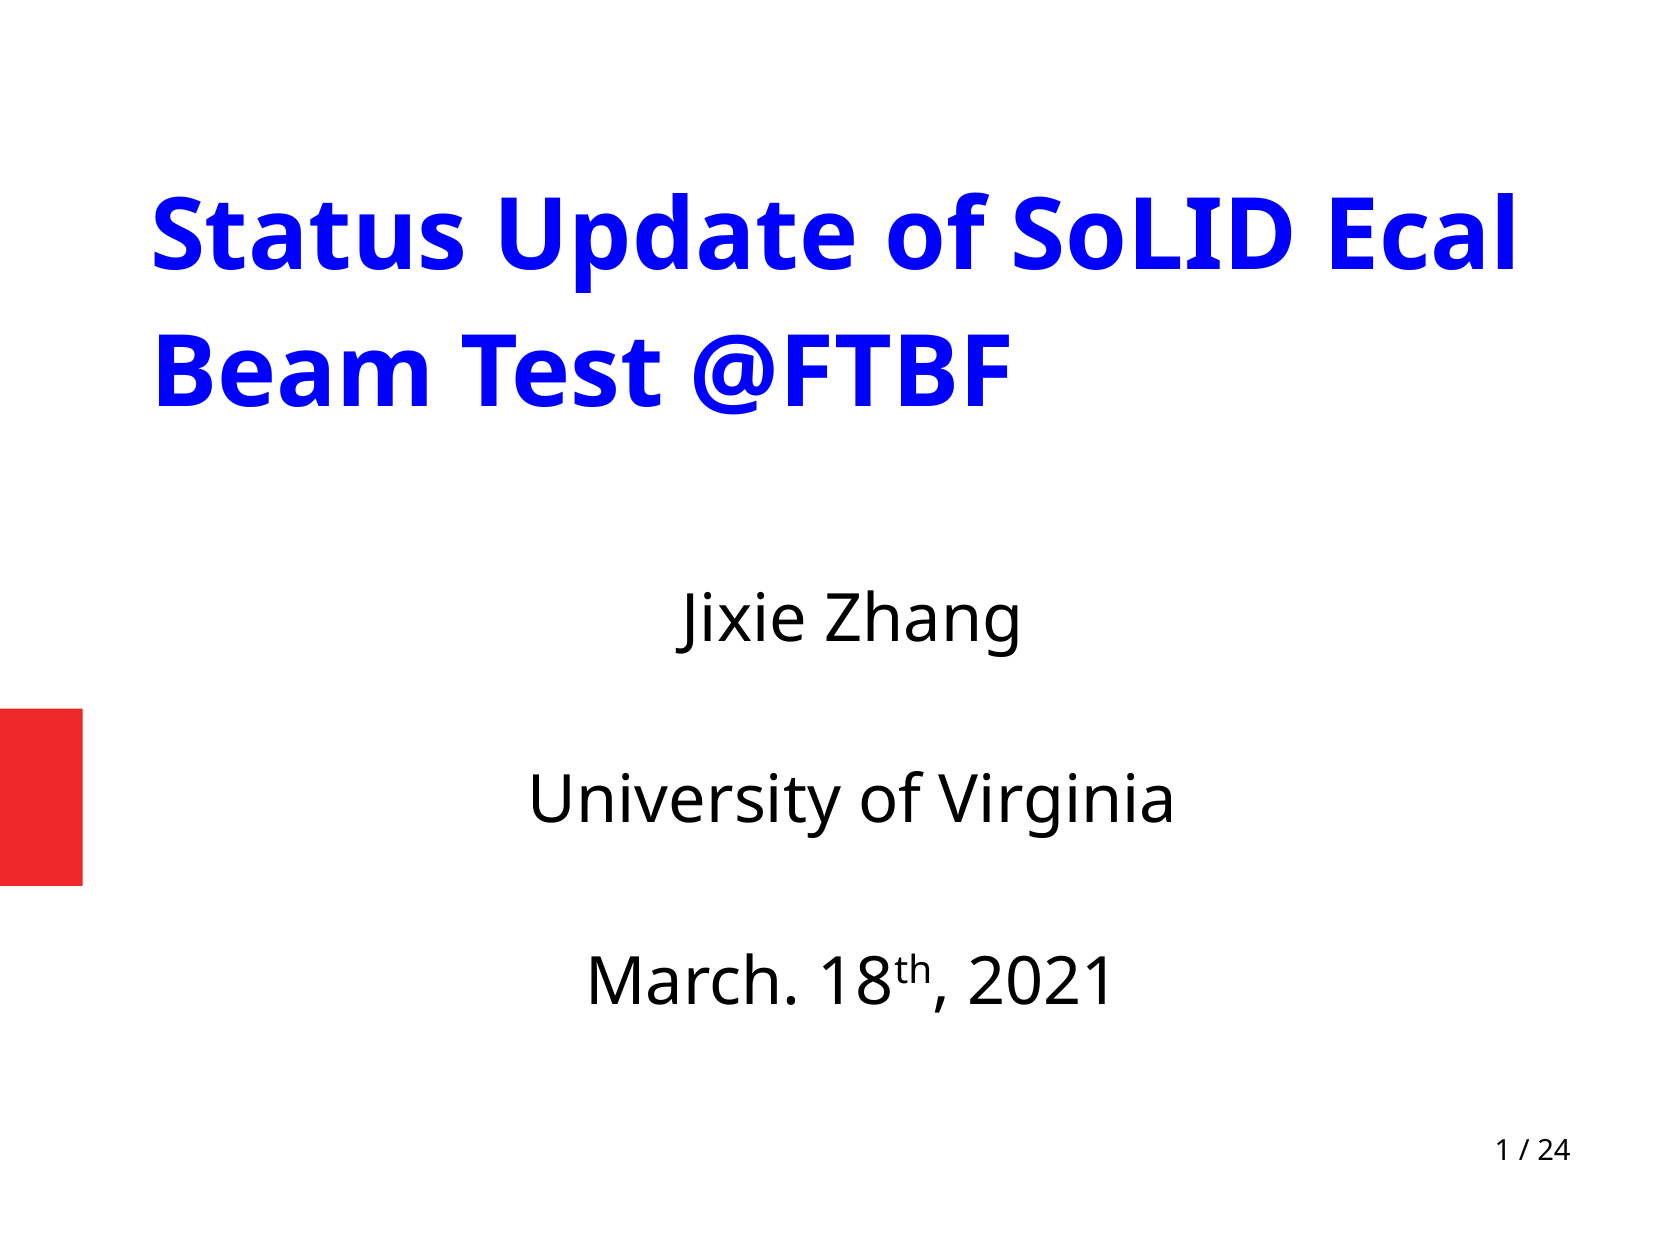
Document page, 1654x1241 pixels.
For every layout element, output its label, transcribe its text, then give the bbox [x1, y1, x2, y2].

title Status Update of SoLID Ecal Beam Test @FTBF [150, 162, 1556, 436]
subtitle Jixie Zhang University of Virginia March. 18th, 2021 [150, 570, 1556, 1115]
